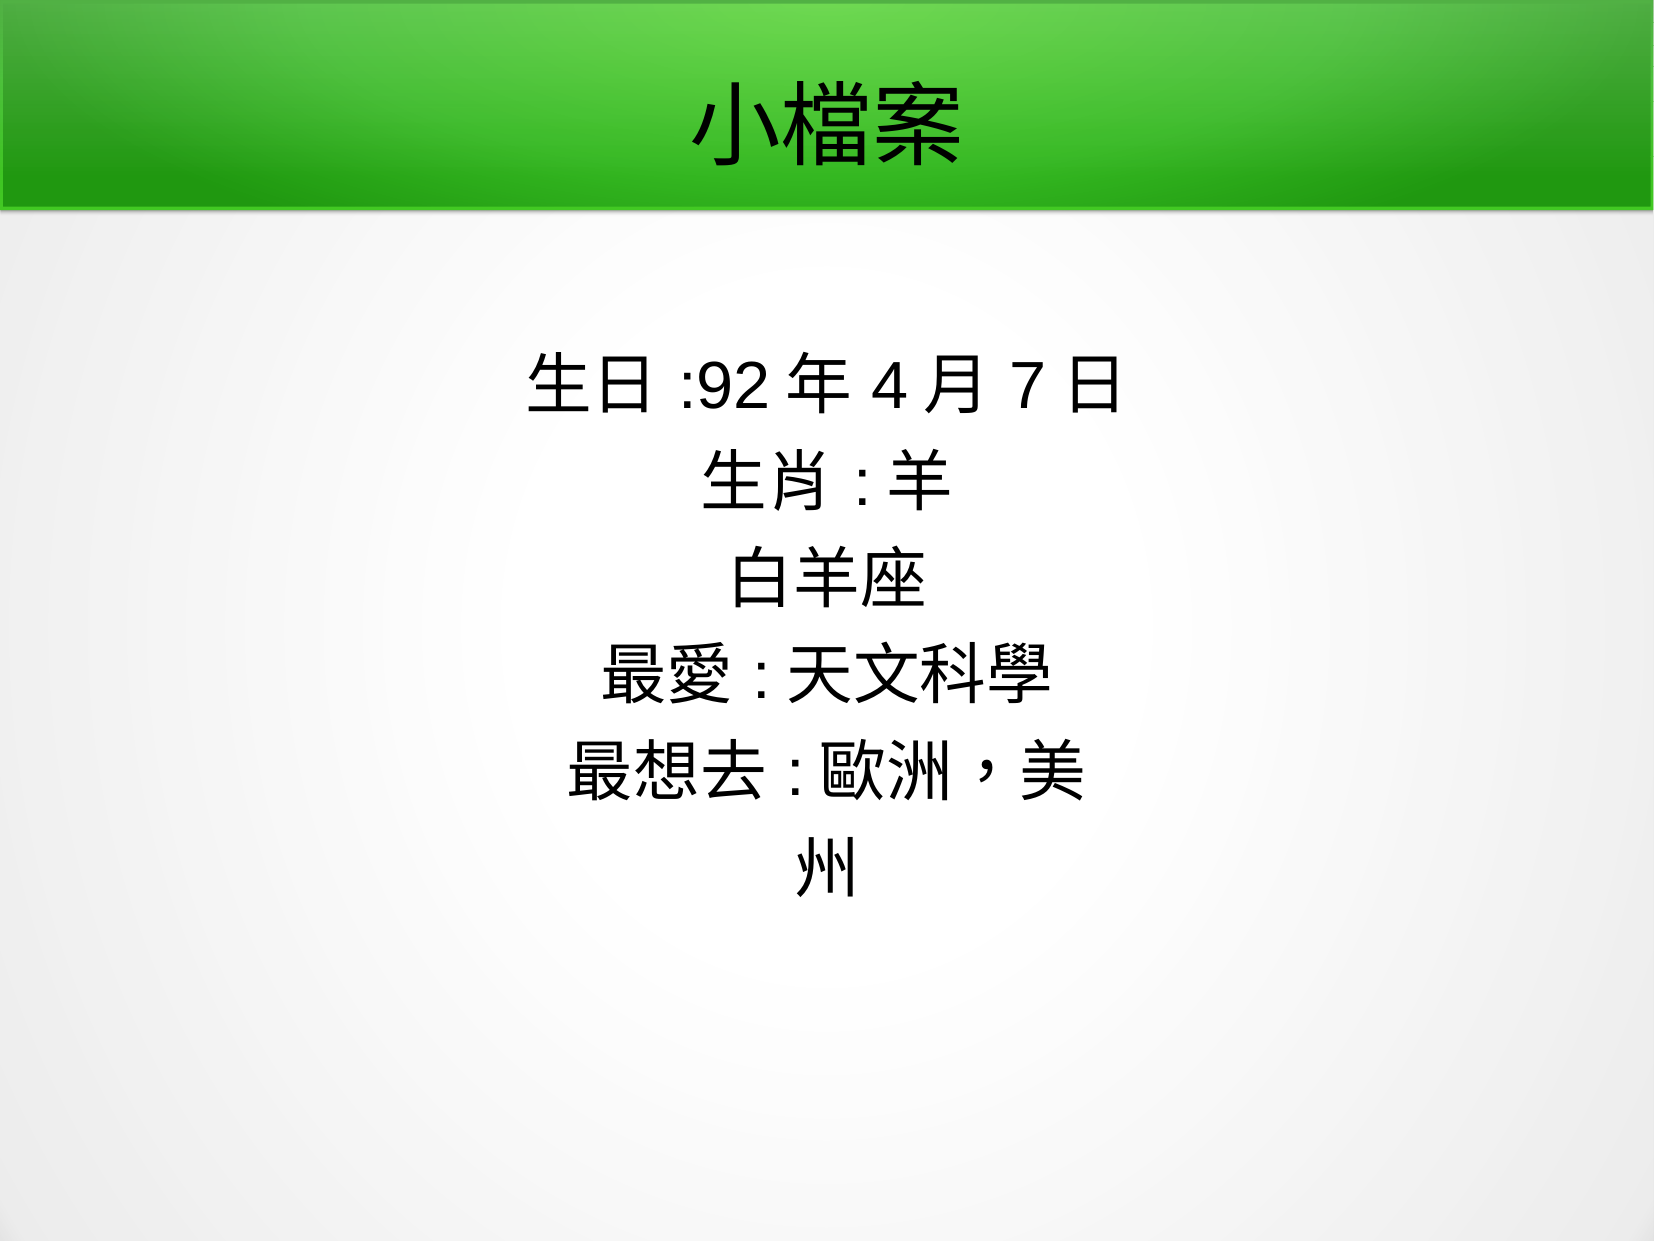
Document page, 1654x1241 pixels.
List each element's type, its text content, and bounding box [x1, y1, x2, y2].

subtitle 生日:92年4月7日 生肖:羊 白羊座 最愛:天文科學 最想去:歐洲，美 州 [82, 299, 1571, 1019]
title 小檔案 [82, 47, 1571, 189]
